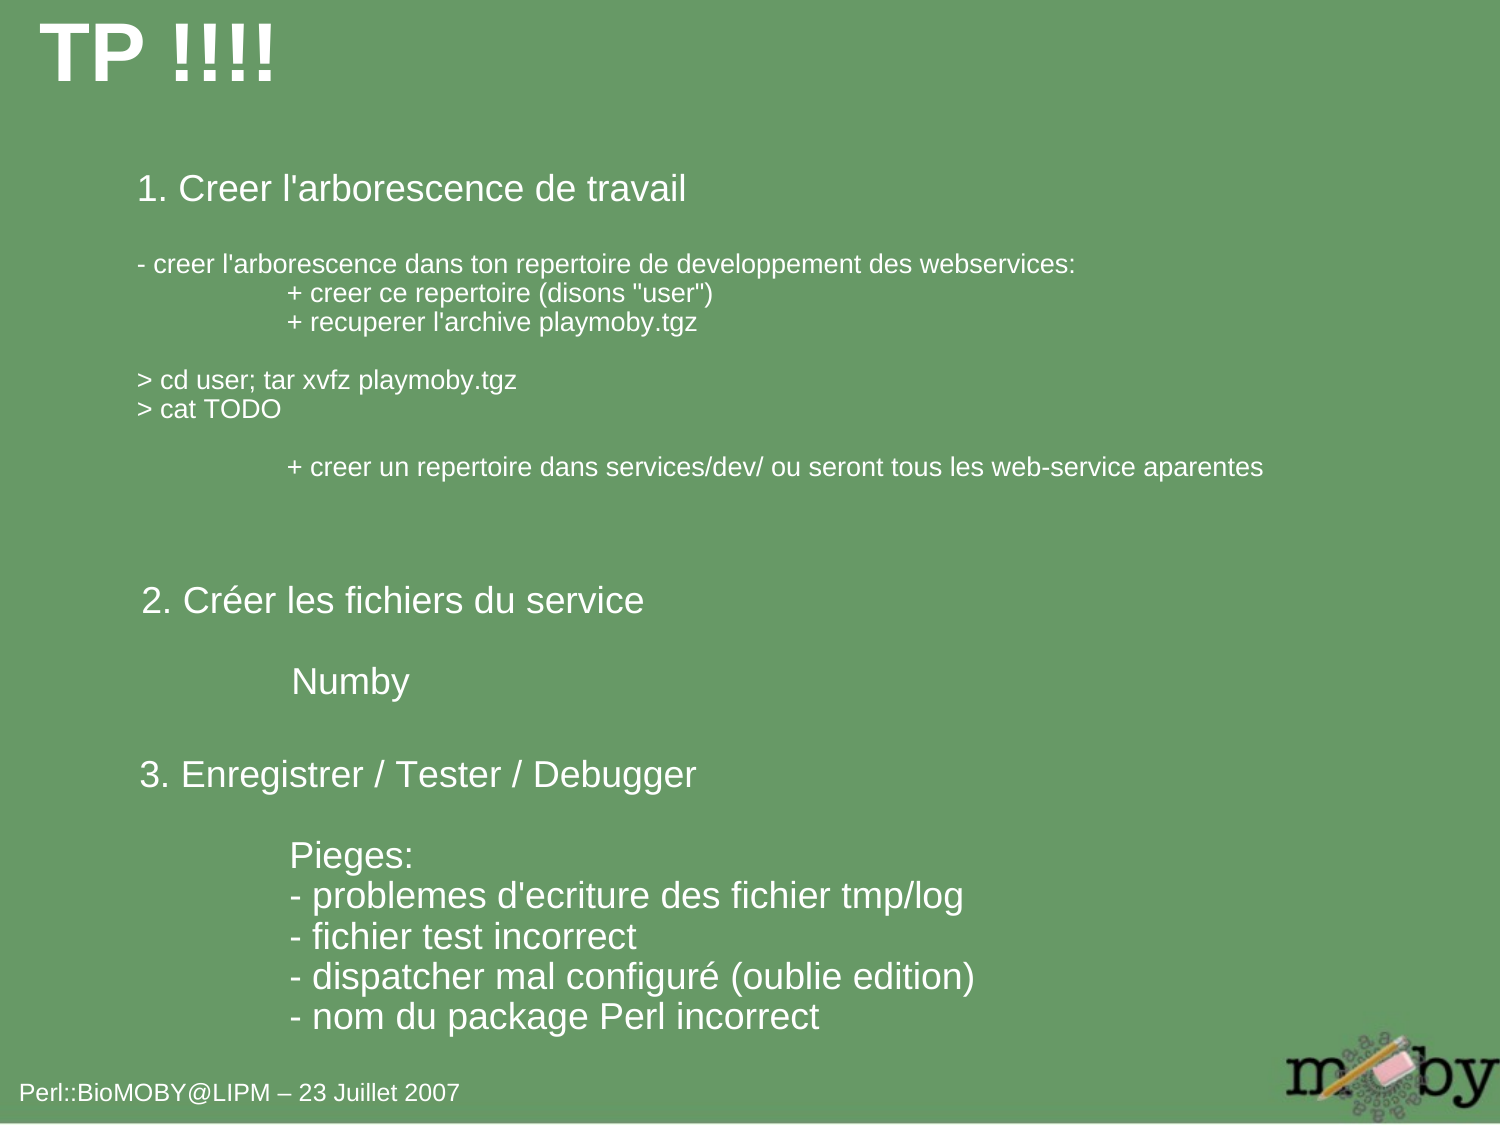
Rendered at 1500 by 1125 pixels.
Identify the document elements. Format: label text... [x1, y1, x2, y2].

text_box TP !!!! [0, 9, 1497, 43]
text_box TP !!!! [108, 33, 131, 43]
text_box 1. Creer l'arborescence de travail - creer l'arborescence dans ton repertoire de developpement des webservices: + creer ce repertoire (disons "user") + recuperer l'archive playmoby.tgz > cd user; tar xvfz playmoby.tgz > cat TODO + creer un repertoire dans services/dev/ ou seront tous les web-service aparentes [136, 169, 1382, 213]
text_box 3. Enregistrer / Tester / Debugger Pieges: - problemes d'ecriture des fichier tmp/log - fichier test incorrect - dispatcher mal configuré (oublie edition) - nom du package Perl incorrect [139, 755, 1065, 783]
picture [0, 0, 1500, 1125]
text_box 2. Créer les fichiers du service Numby [139, 782, 1065, 796]
text_box 2. Créer les fichiers du service Numby [141, 581, 700, 610]
